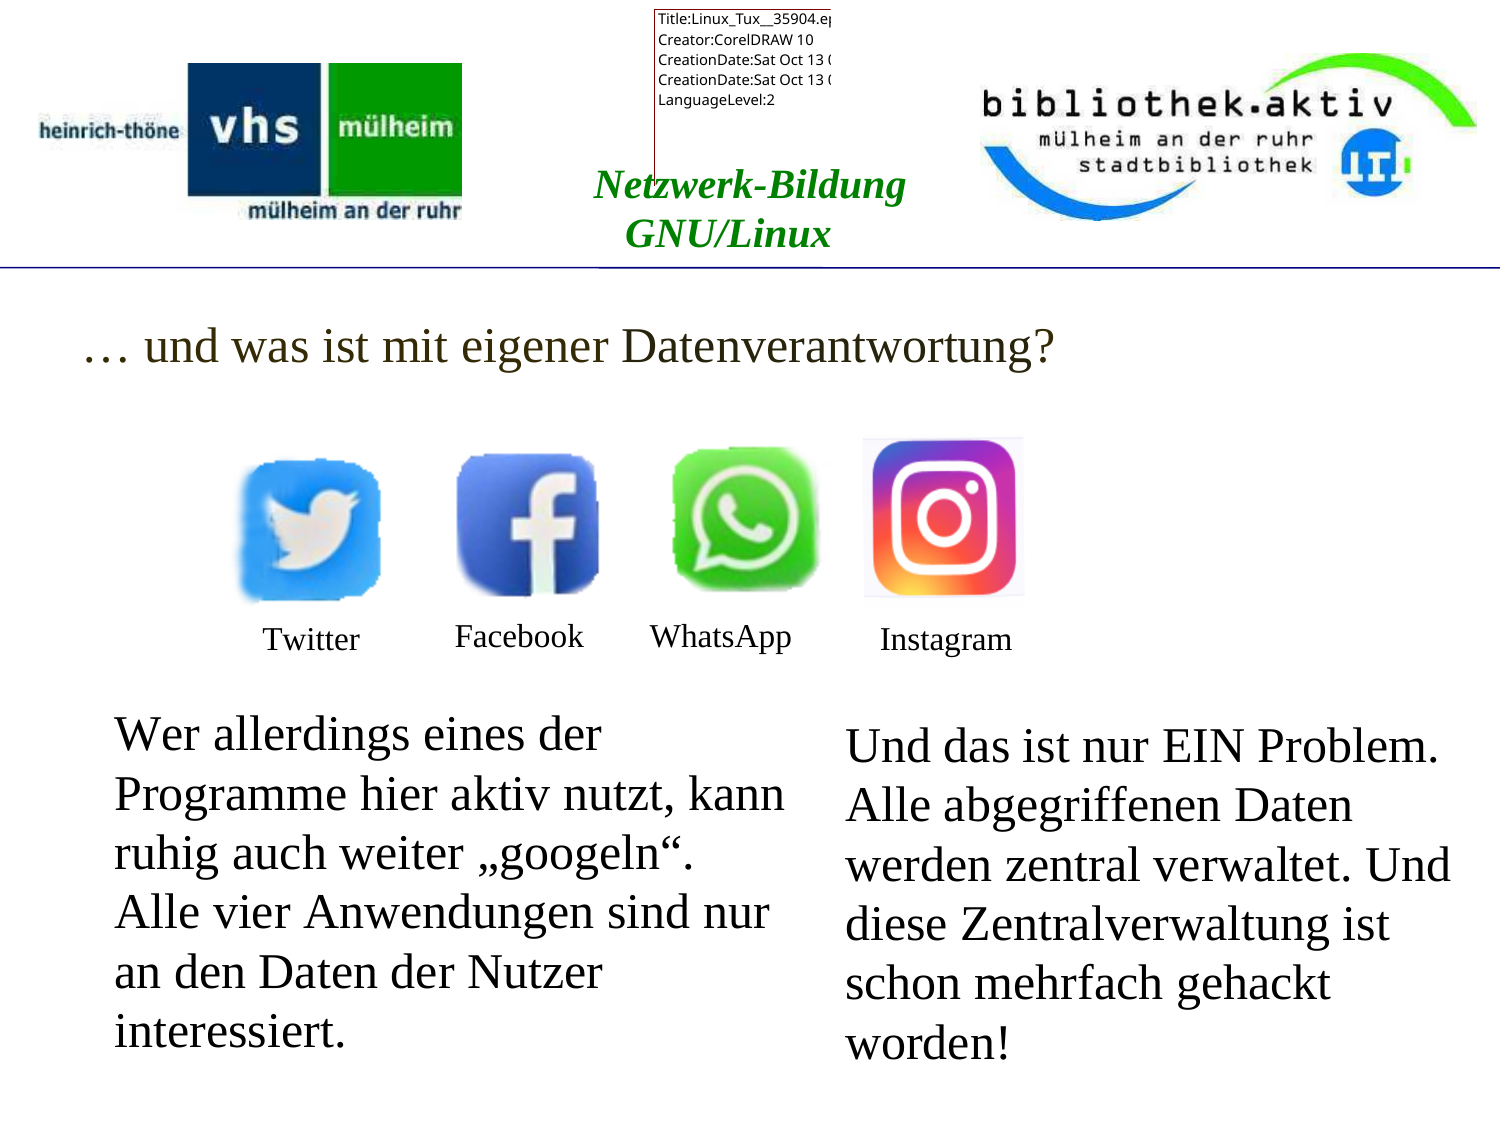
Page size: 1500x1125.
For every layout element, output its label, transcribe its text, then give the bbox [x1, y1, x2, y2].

text_box Facebook [439, 608, 615, 664]
text_box Wer allerdings eines der Programme hier aktiv nutzt, kann ruhig auch weiter „googeln“. Alle vier Anwendungen sind nur an den Daten der Nutzer interessiert. [99, 695, 819, 1076]
picture [980, 53, 1477, 221]
picture [653, 8, 831, 151]
text_box … und was ist mit eigener Datenverantwortung? [67, 307, 1274, 390]
picture [217, 416, 833, 642]
text_box Und das ist nur EIN Problem. Alle abgegriffenen Daten werden zentral verwaltet. Und diese Zentralverwaltung ist schon mehrfach gehackt worden! [830, 707, 1469, 1084]
picture [38, 63, 462, 220]
text_box Netzwerk-Bildung GNU/Linux [578, 151, 934, 266]
text_box Twitter [247, 611, 387, 667]
text_box Instagram [864, 611, 1120, 667]
text_box WhatsApp [634, 608, 821, 673]
picture [862, 433, 1025, 608]
